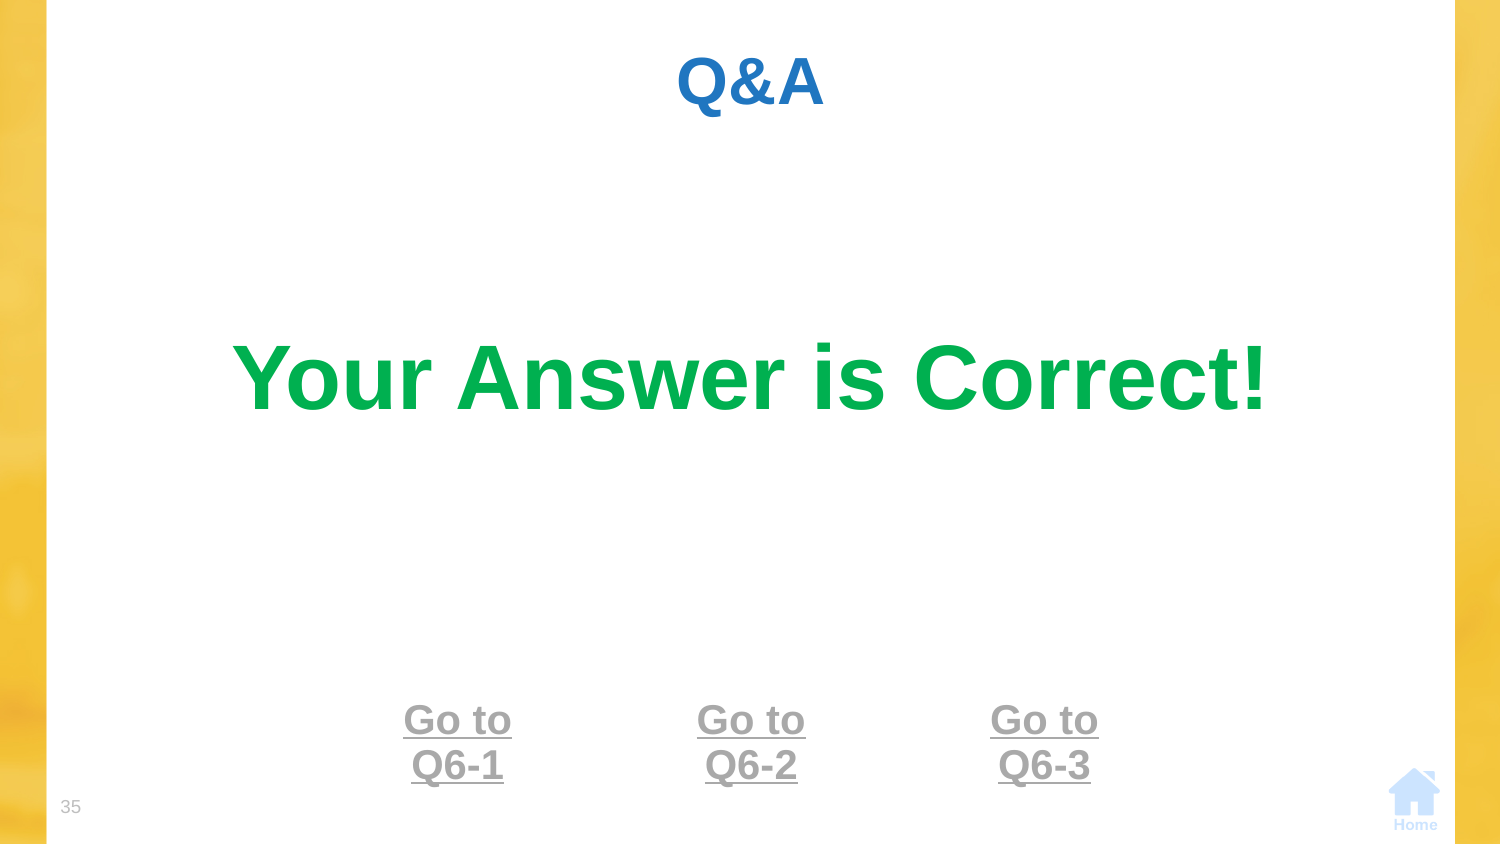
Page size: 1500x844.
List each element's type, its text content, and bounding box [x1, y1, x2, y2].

text_box 35 [45, 783, 383, 829]
title Q&A [441, 37, 1061, 129]
text_box Go to Q6-2 [645, 691, 858, 783]
text_box Go to Q6-3 [938, 691, 1151, 783]
subtitle Your Answer is Correct! [77, 276, 1425, 411]
text_box Go to Q6-1 [351, 691, 564, 783]
